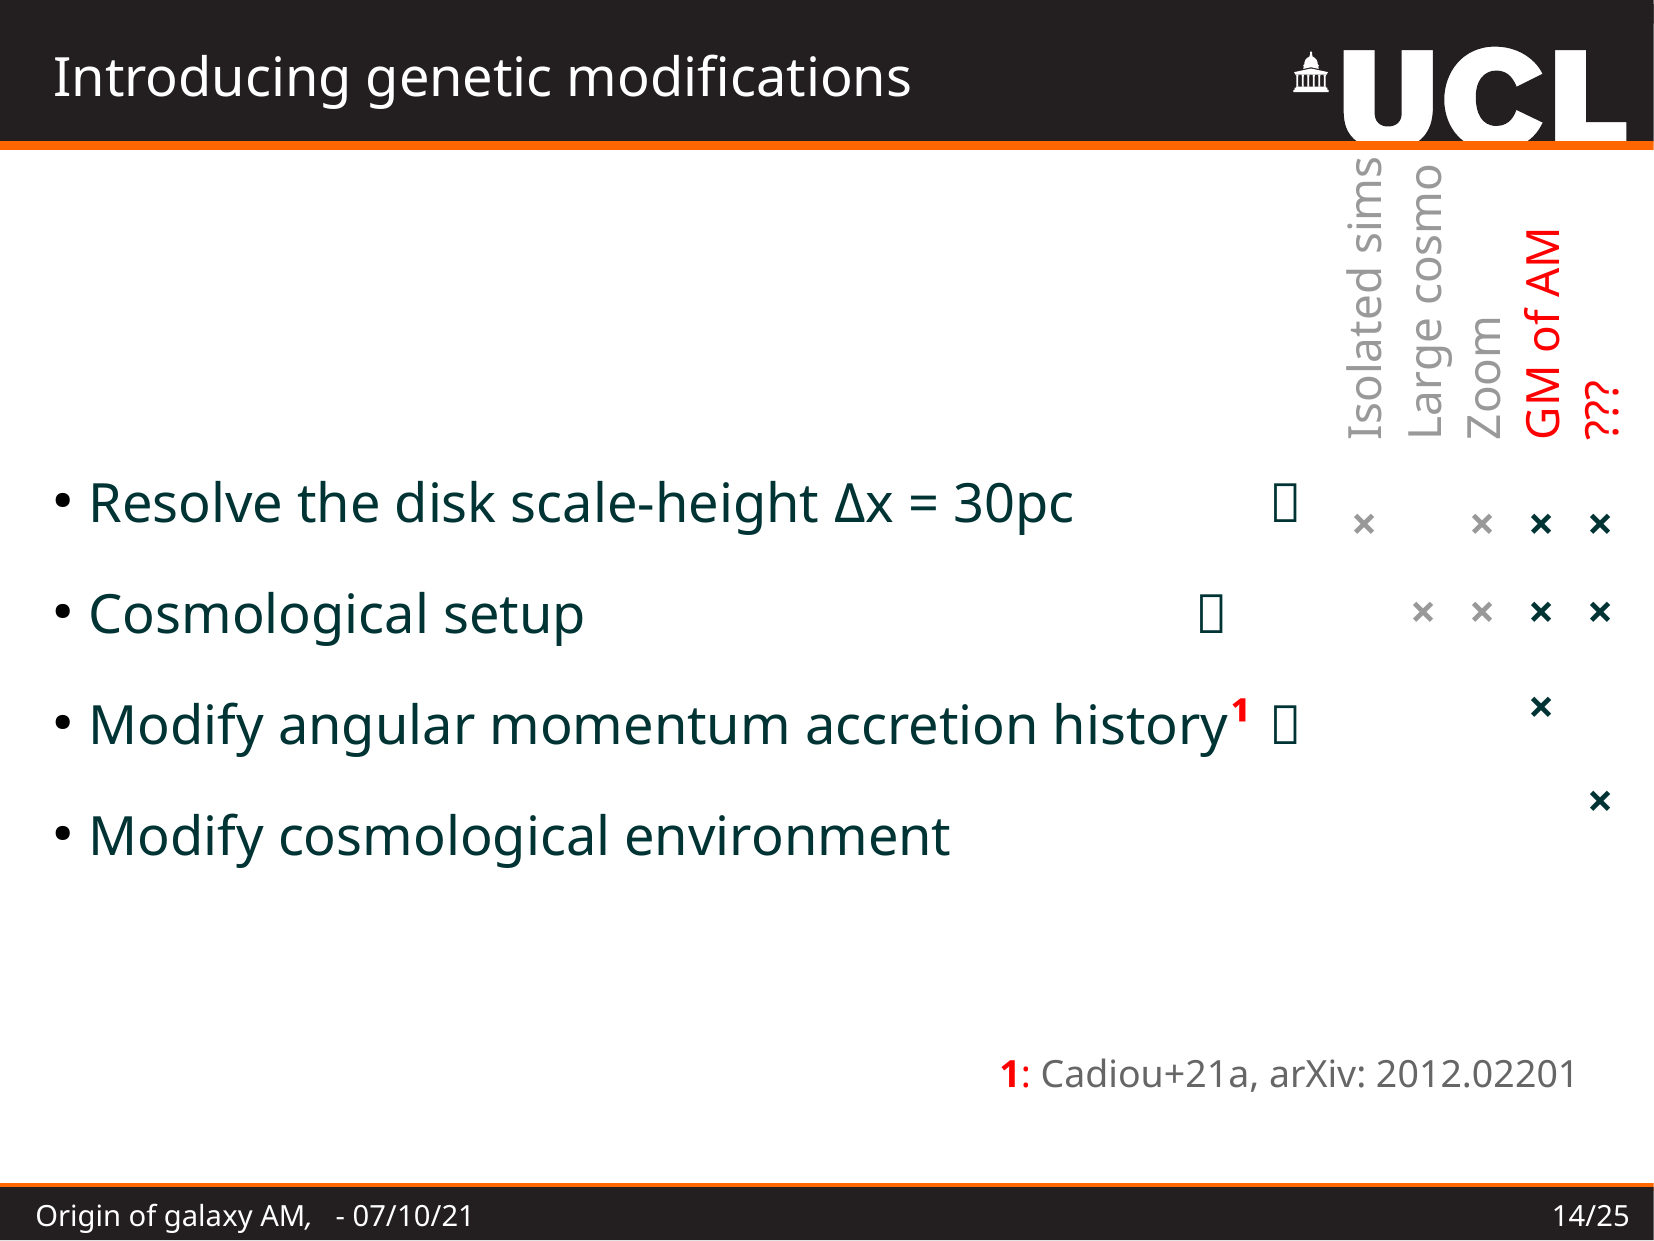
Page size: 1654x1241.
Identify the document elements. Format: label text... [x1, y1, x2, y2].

text_box × [1514, 577, 1569, 645]
text_box × [1514, 671, 1569, 739]
text_box ??? [1566, 88, 1634, 455]
text_box × [1514, 488, 1569, 556]
text_box GM of AM [1507, 88, 1566, 455]
text_box × [1573, 766, 1628, 834]
text_box Resolve the disk scale-height Δx = 30pc ✅ Cosmological setup ✅ Modify angular momentum accretion history¹ ✅ Modify cosmological environment [53, 290, 1542, 1010]
text_box 1: Cadiou+21a, arXiv: 2012.02201 [968, 1047, 1595, 1149]
text_box × [1336, 488, 1392, 556]
text_box × [1455, 488, 1510, 556]
text_box Large cosmo [1389, 88, 1448, 455]
text_box × [1573, 577, 1628, 645]
title Introducing genetic modifications [0, 0, 1329, 152]
text_box × [1573, 488, 1628, 556]
text_box × [1395, 577, 1451, 645]
text_box Isolated sims [1330, 88, 1389, 455]
text_box × [1455, 577, 1510, 645]
text_box Zoom [1448, 88, 1507, 455]
